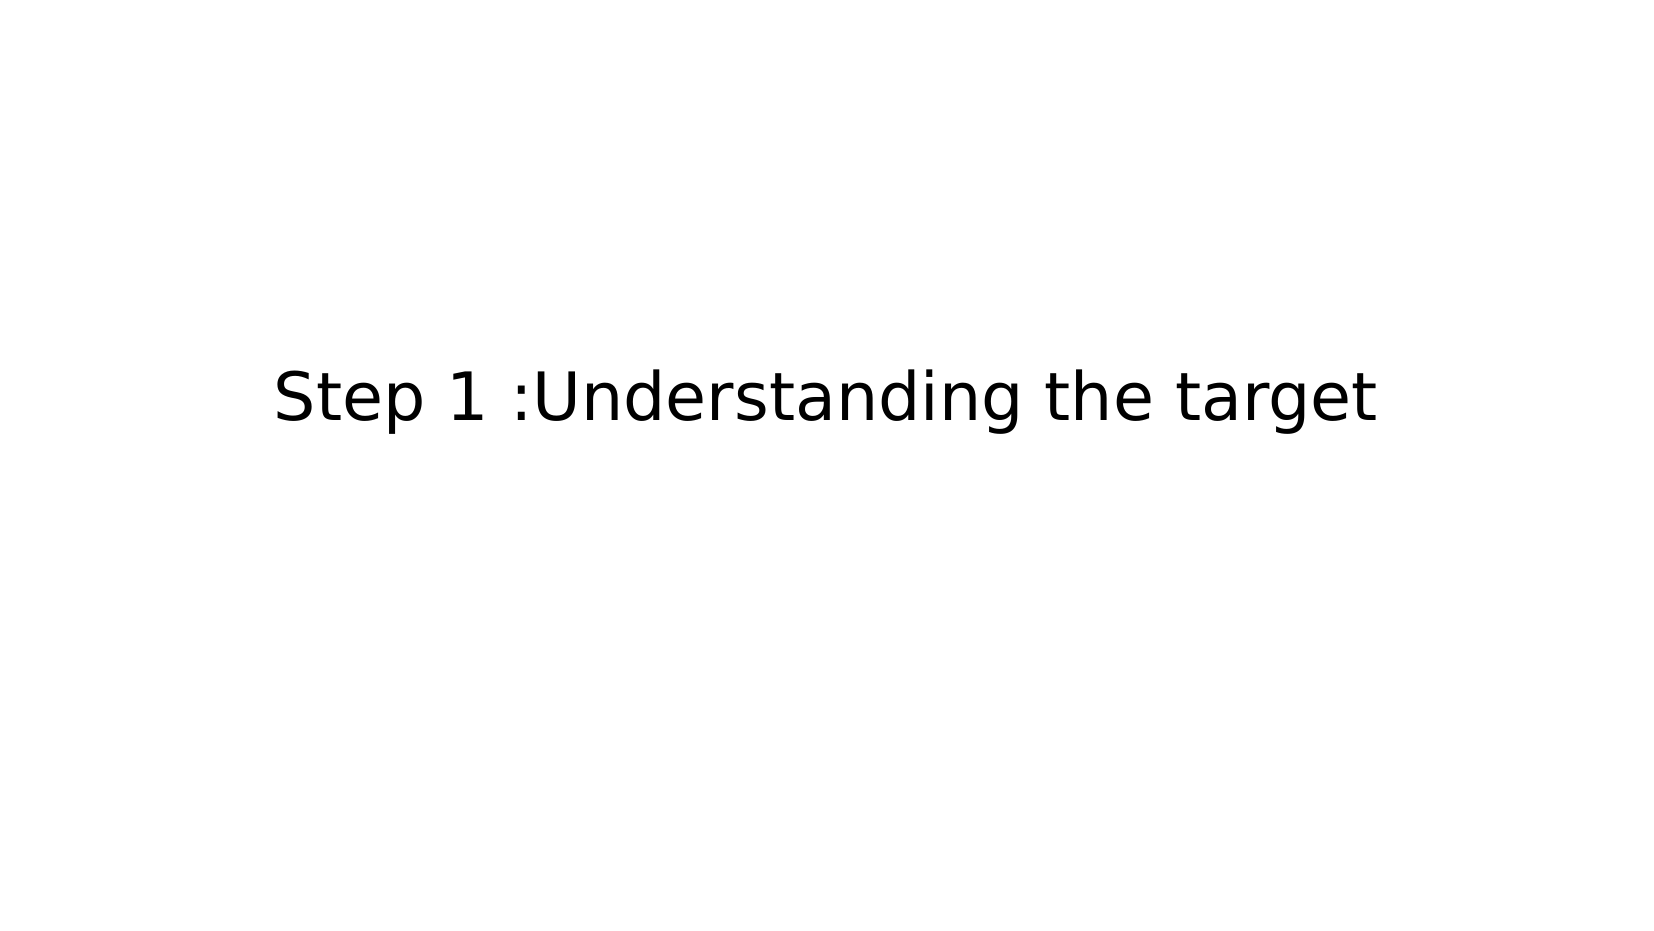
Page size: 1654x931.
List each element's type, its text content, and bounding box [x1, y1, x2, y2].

subtitle Step 1 :Understanding the target [82, 37, 1571, 757]
